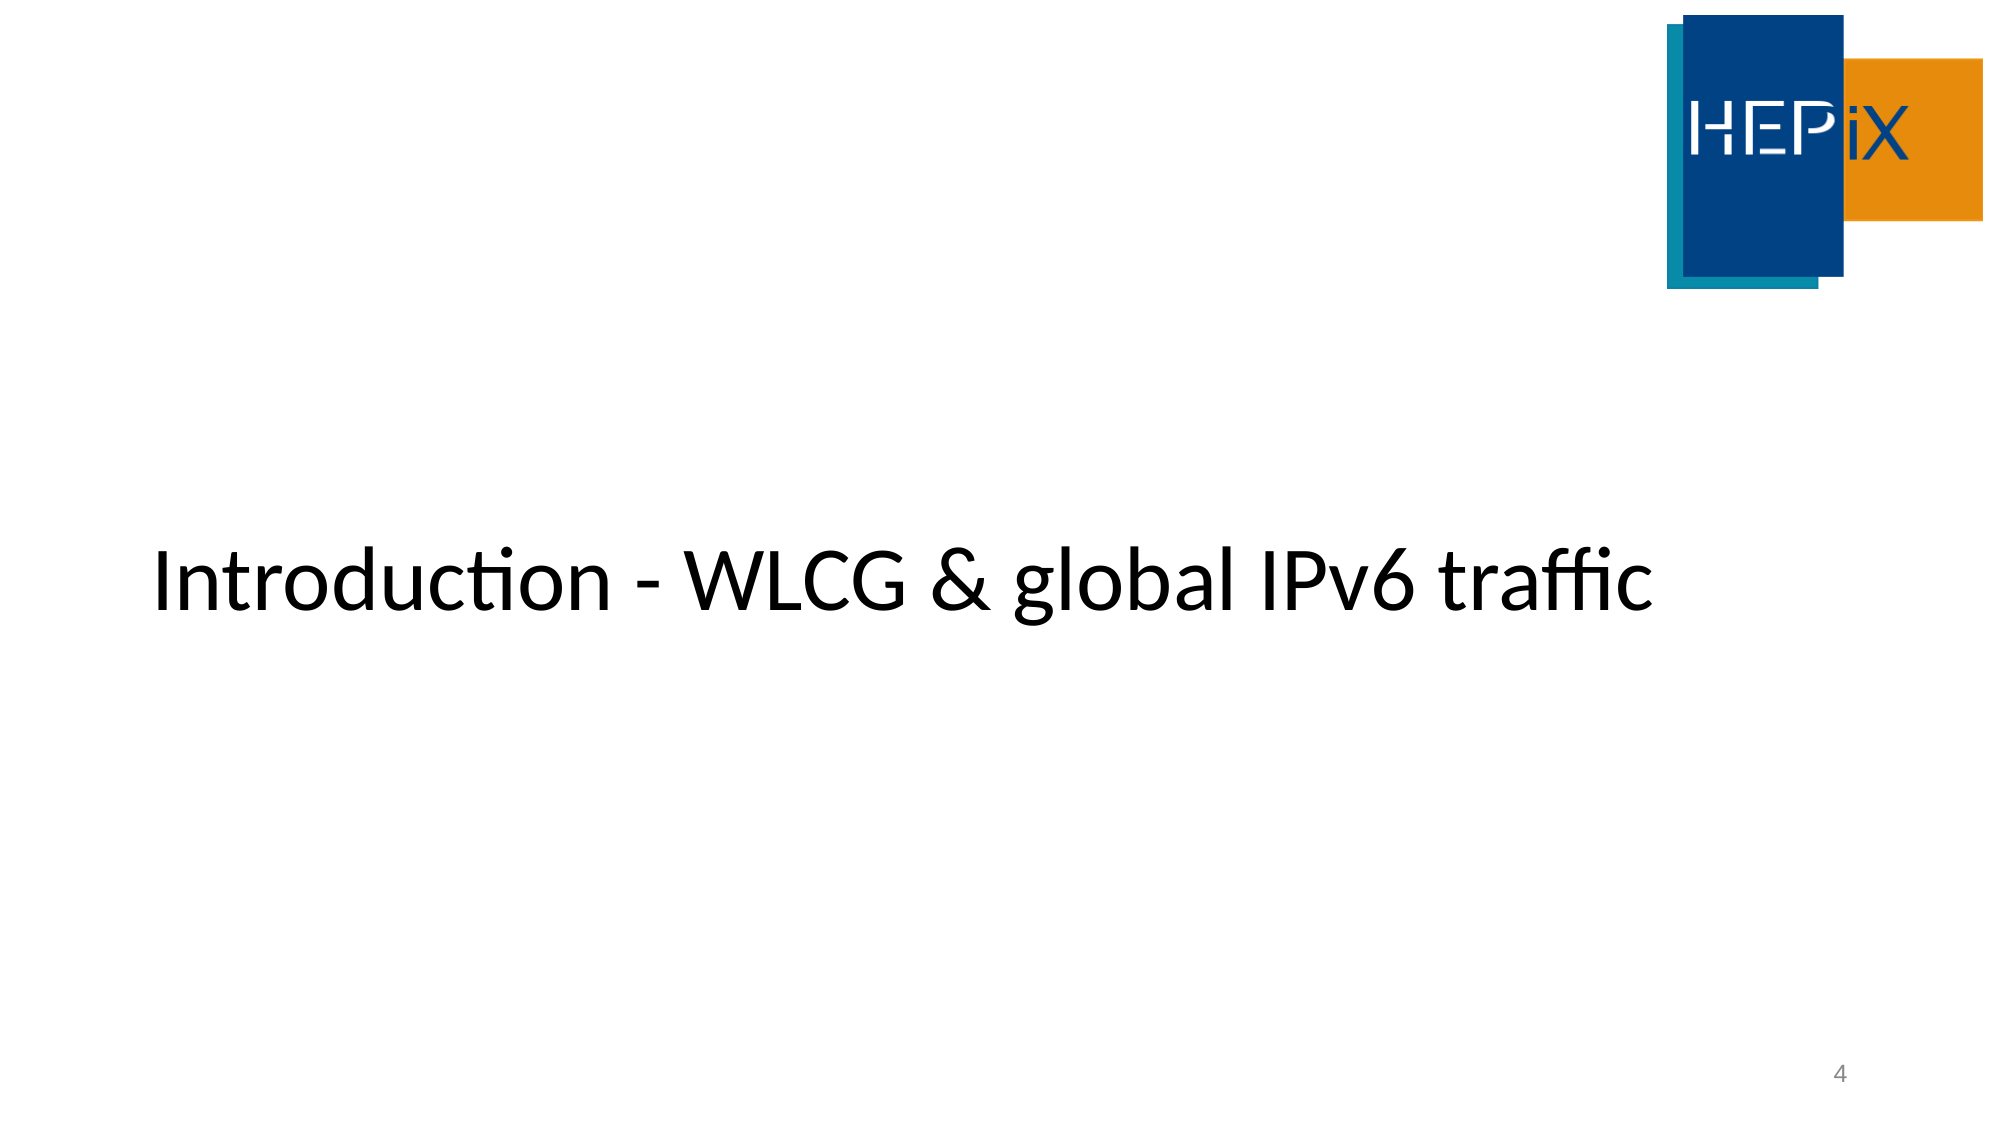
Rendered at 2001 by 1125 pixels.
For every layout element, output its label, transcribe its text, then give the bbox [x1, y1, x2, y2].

slide_number <number> [1412, 1042, 1863, 1103]
title Introduction - WLCG & global IPv6 traffic [136, 280, 1862, 749]
picture [1667, 15, 1983, 289]
